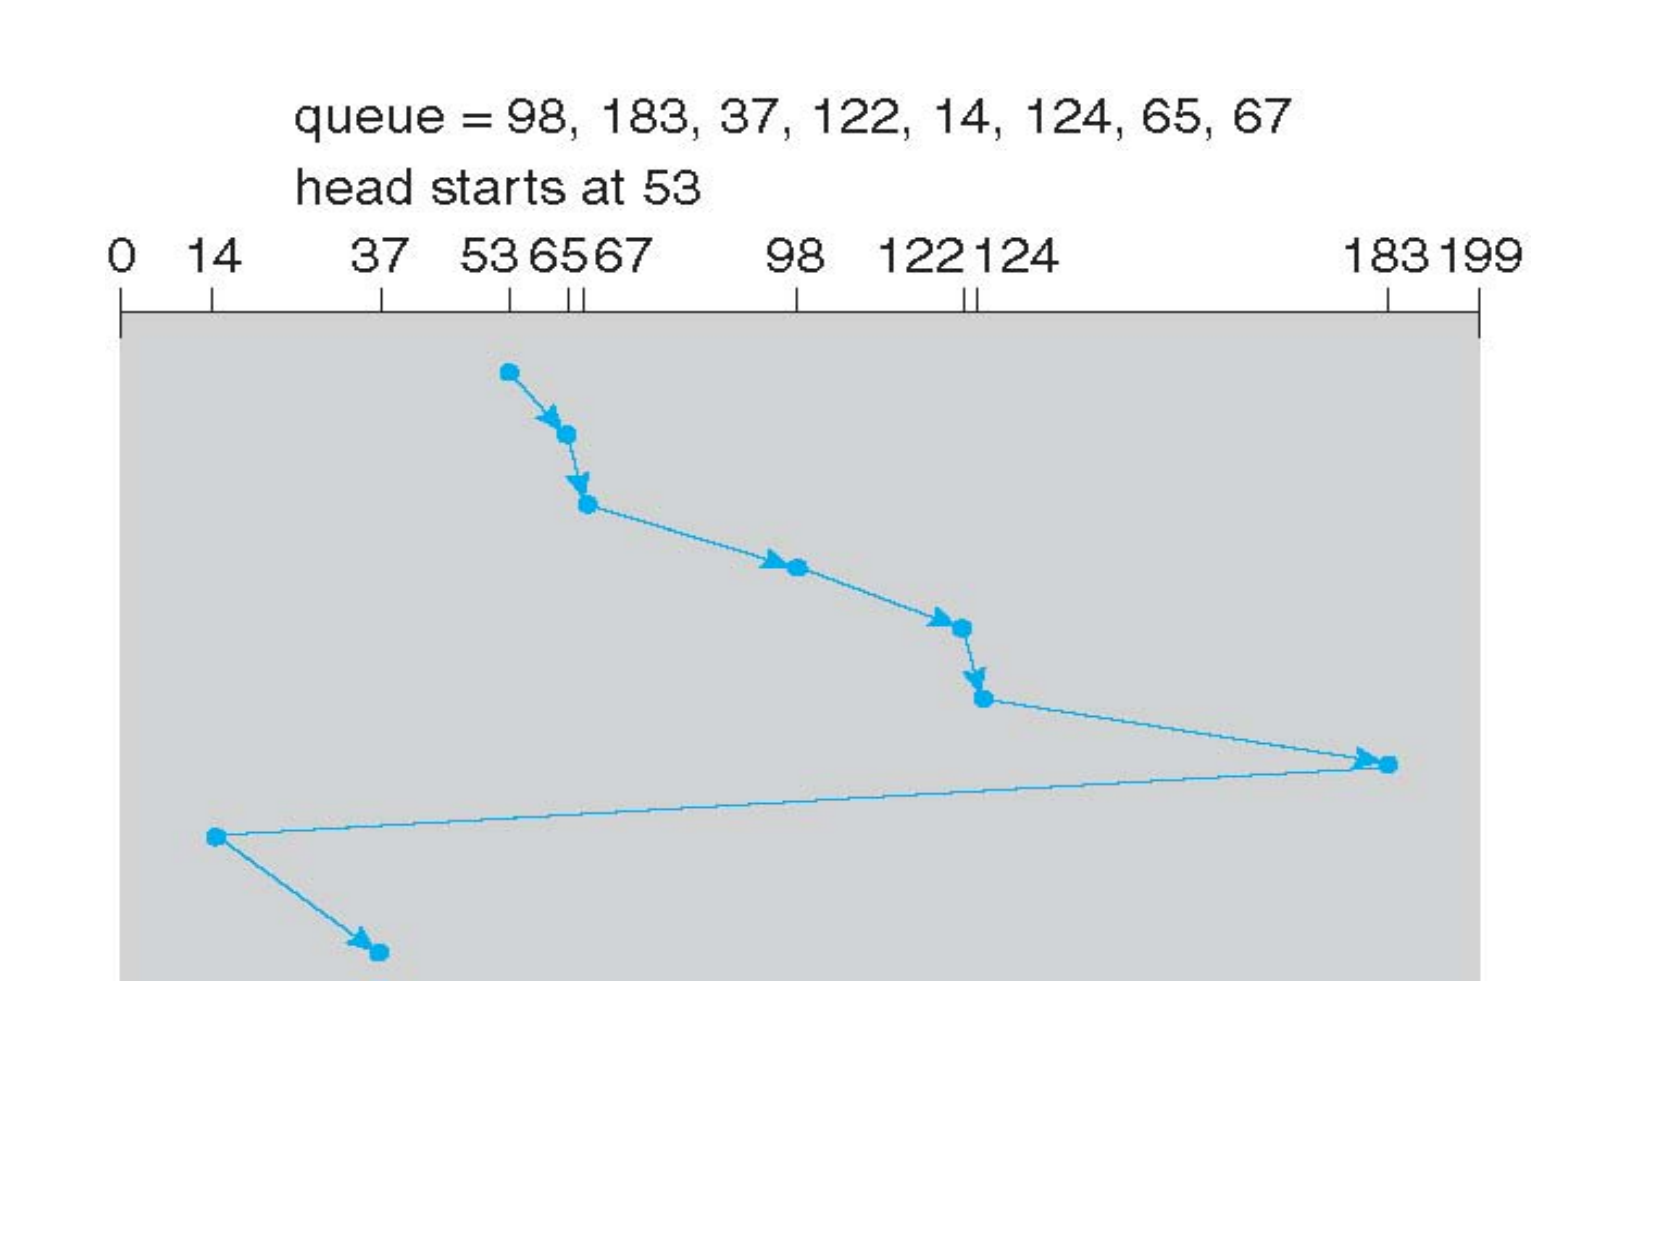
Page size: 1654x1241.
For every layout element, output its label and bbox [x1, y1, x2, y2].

picture [105, 89, 1531, 981]
